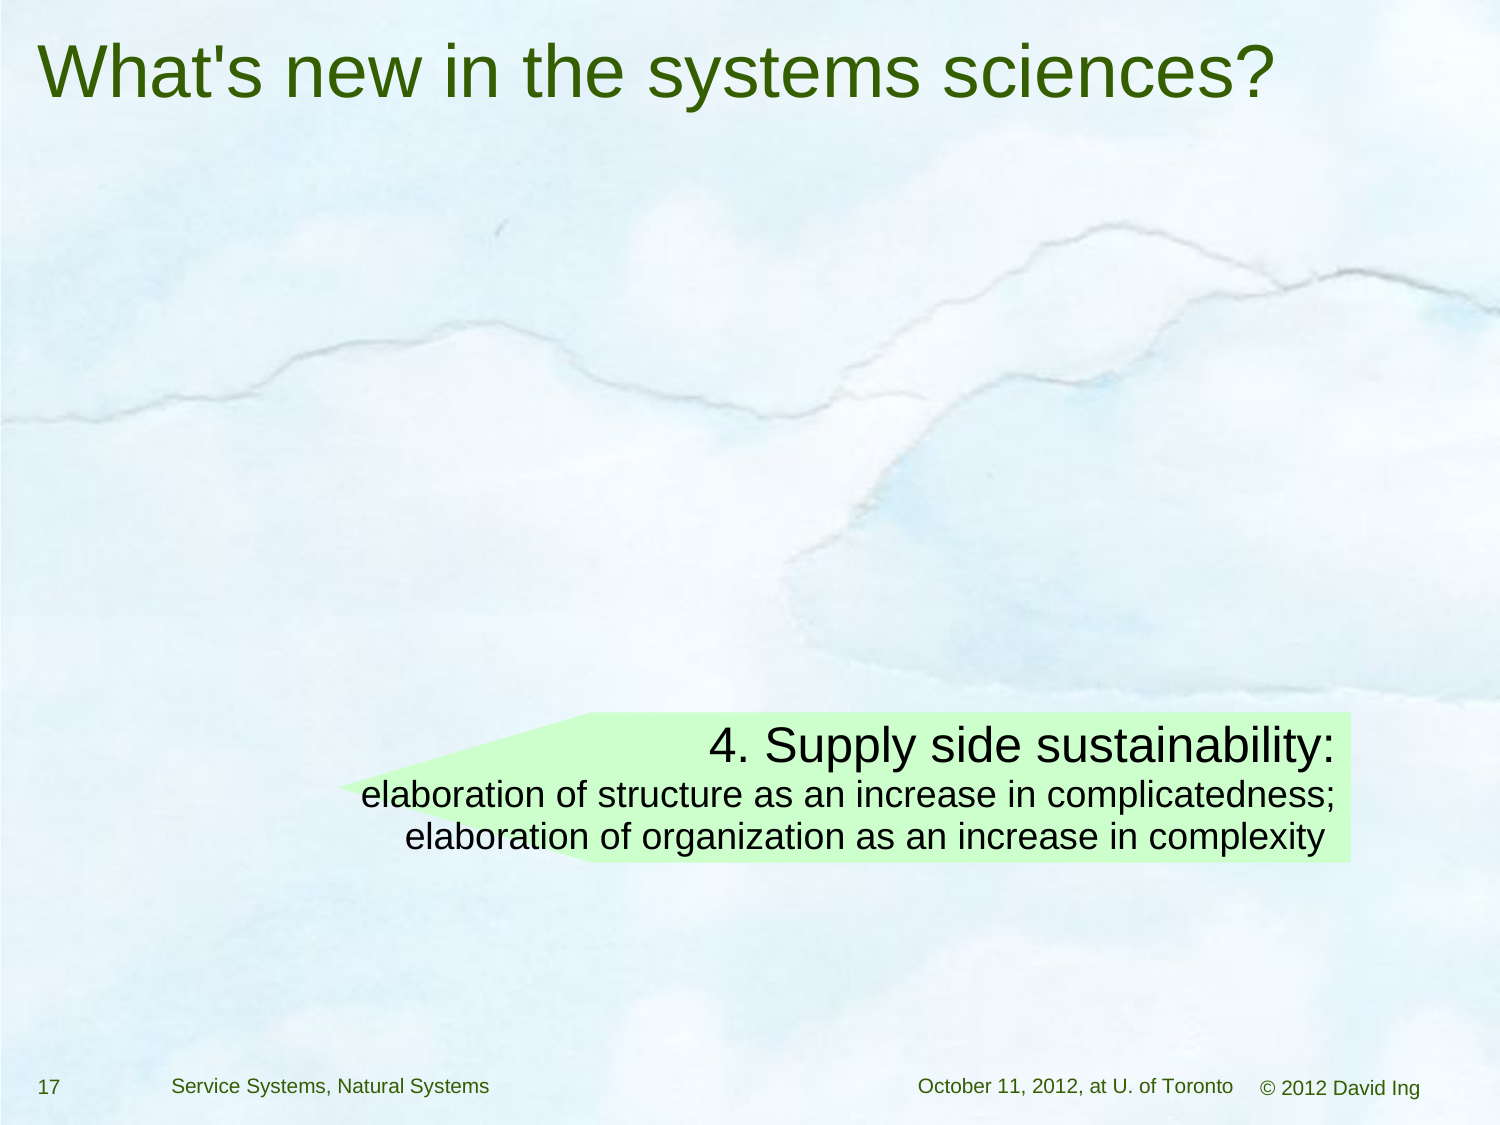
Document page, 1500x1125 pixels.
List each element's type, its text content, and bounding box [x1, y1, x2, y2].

picture [0, 0, 1500, 1125]
title What's new in the systems sciences? [37, 37, 1463, 152]
text_box 4. Supply side sustainability: elaboration of structure as an increase in complicatedness; elaboration of organization as an increase in complexity [337, 712, 1352, 863]
